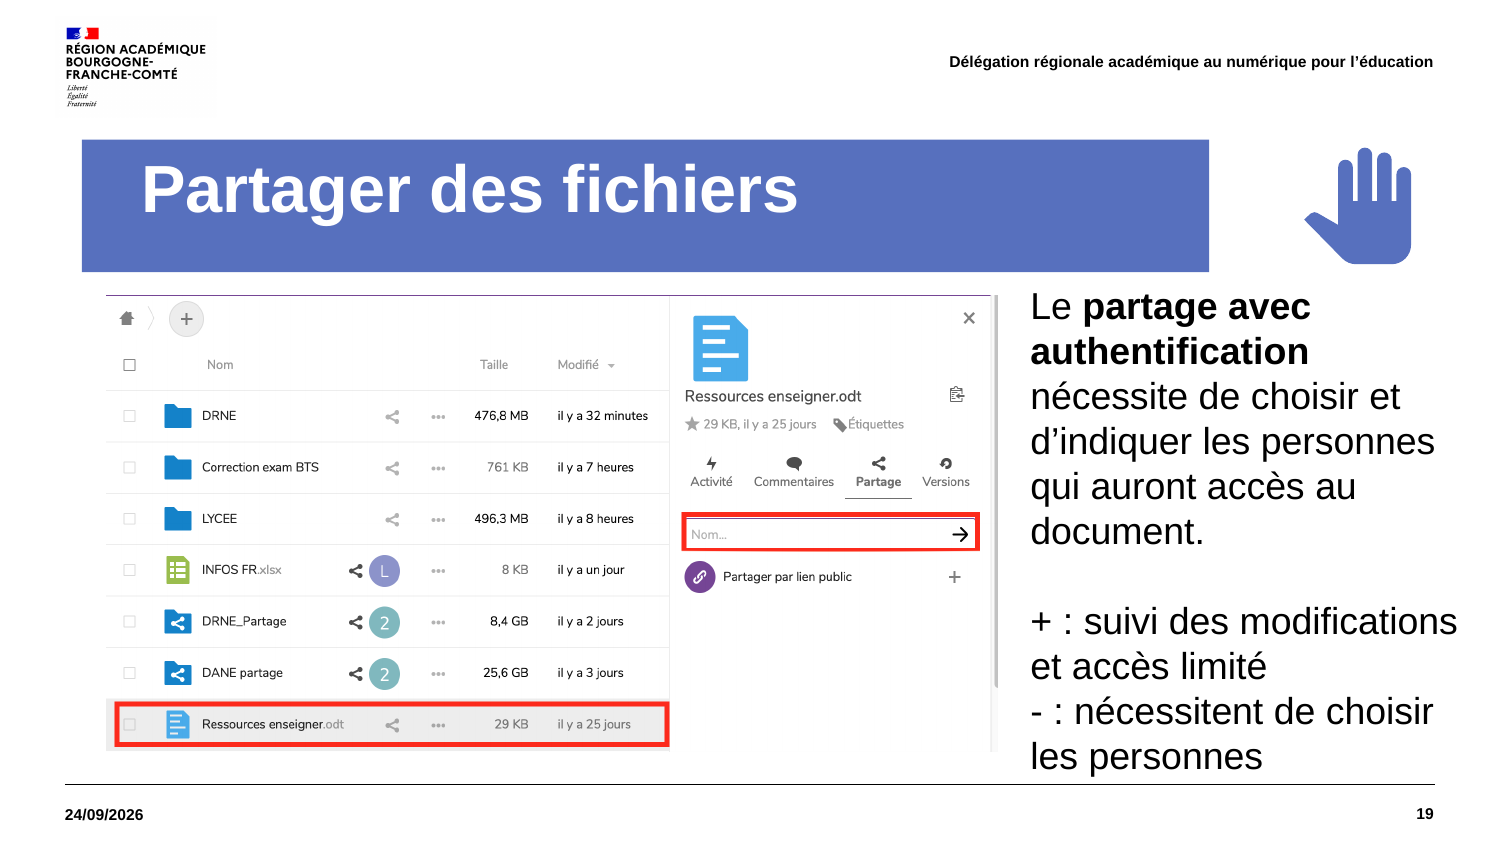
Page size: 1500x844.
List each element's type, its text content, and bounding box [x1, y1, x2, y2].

text_box Le partage avec authentification nécessite de choisir et d’indiquer les personnes qui auront accès au document. + : suivi des modifications et accès limité - : nécessitent de choisir les personnes [1015, 274, 1476, 844]
picture [106, 295, 998, 752]
text_box [1304, 147, 1412, 265]
text_box 08/06/2021 [64, 786, 244, 843]
text_box Délégation régionale académique au numérique pour l’éducation [470, 32, 1434, 90]
picture [55, 16, 217, 118]
text_box Partager des fichiers [81, 139, 1210, 273]
